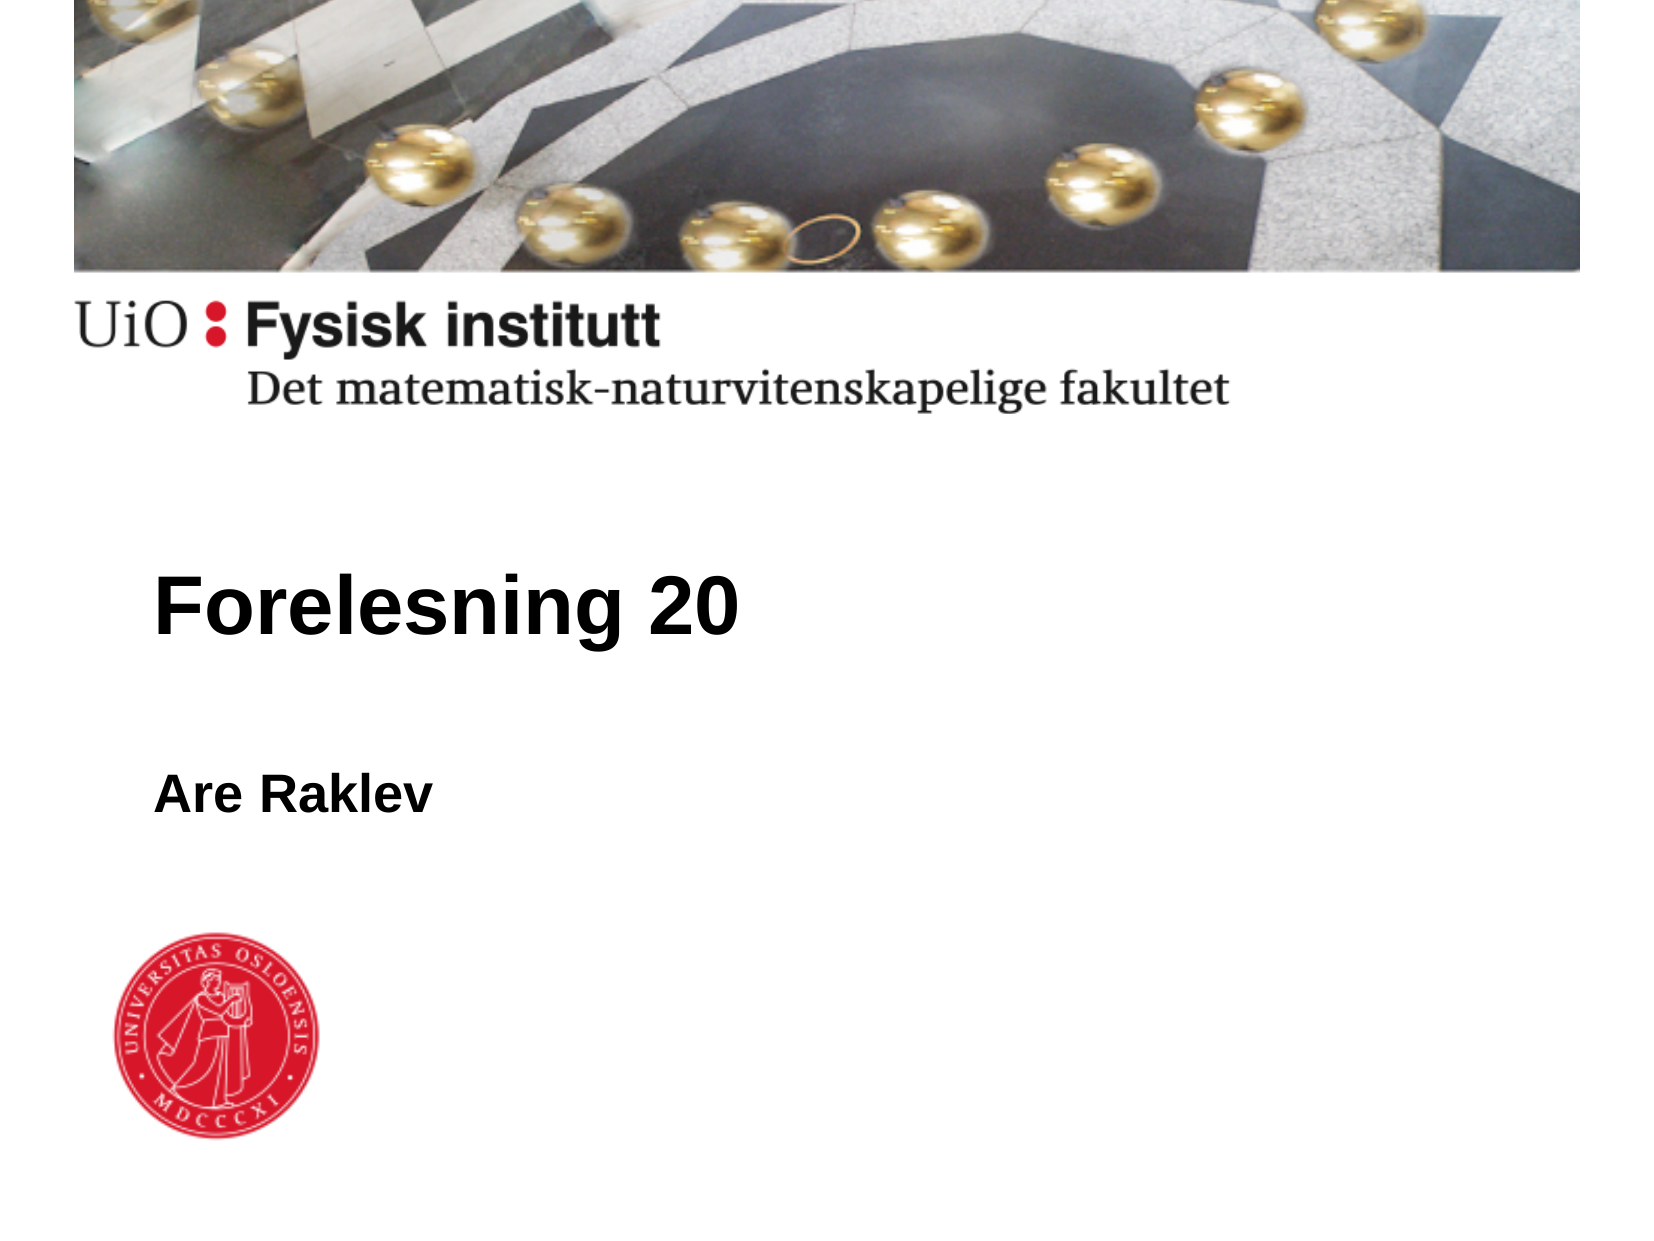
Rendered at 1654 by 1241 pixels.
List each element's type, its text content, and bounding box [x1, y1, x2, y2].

picture [72, 292, 1238, 420]
subtitle Forelesning 20 [153, 545, 1418, 666]
picture [74, 0, 1580, 280]
title Are Raklev [153, 725, 1500, 862]
picture [109, 927, 326, 1147]
